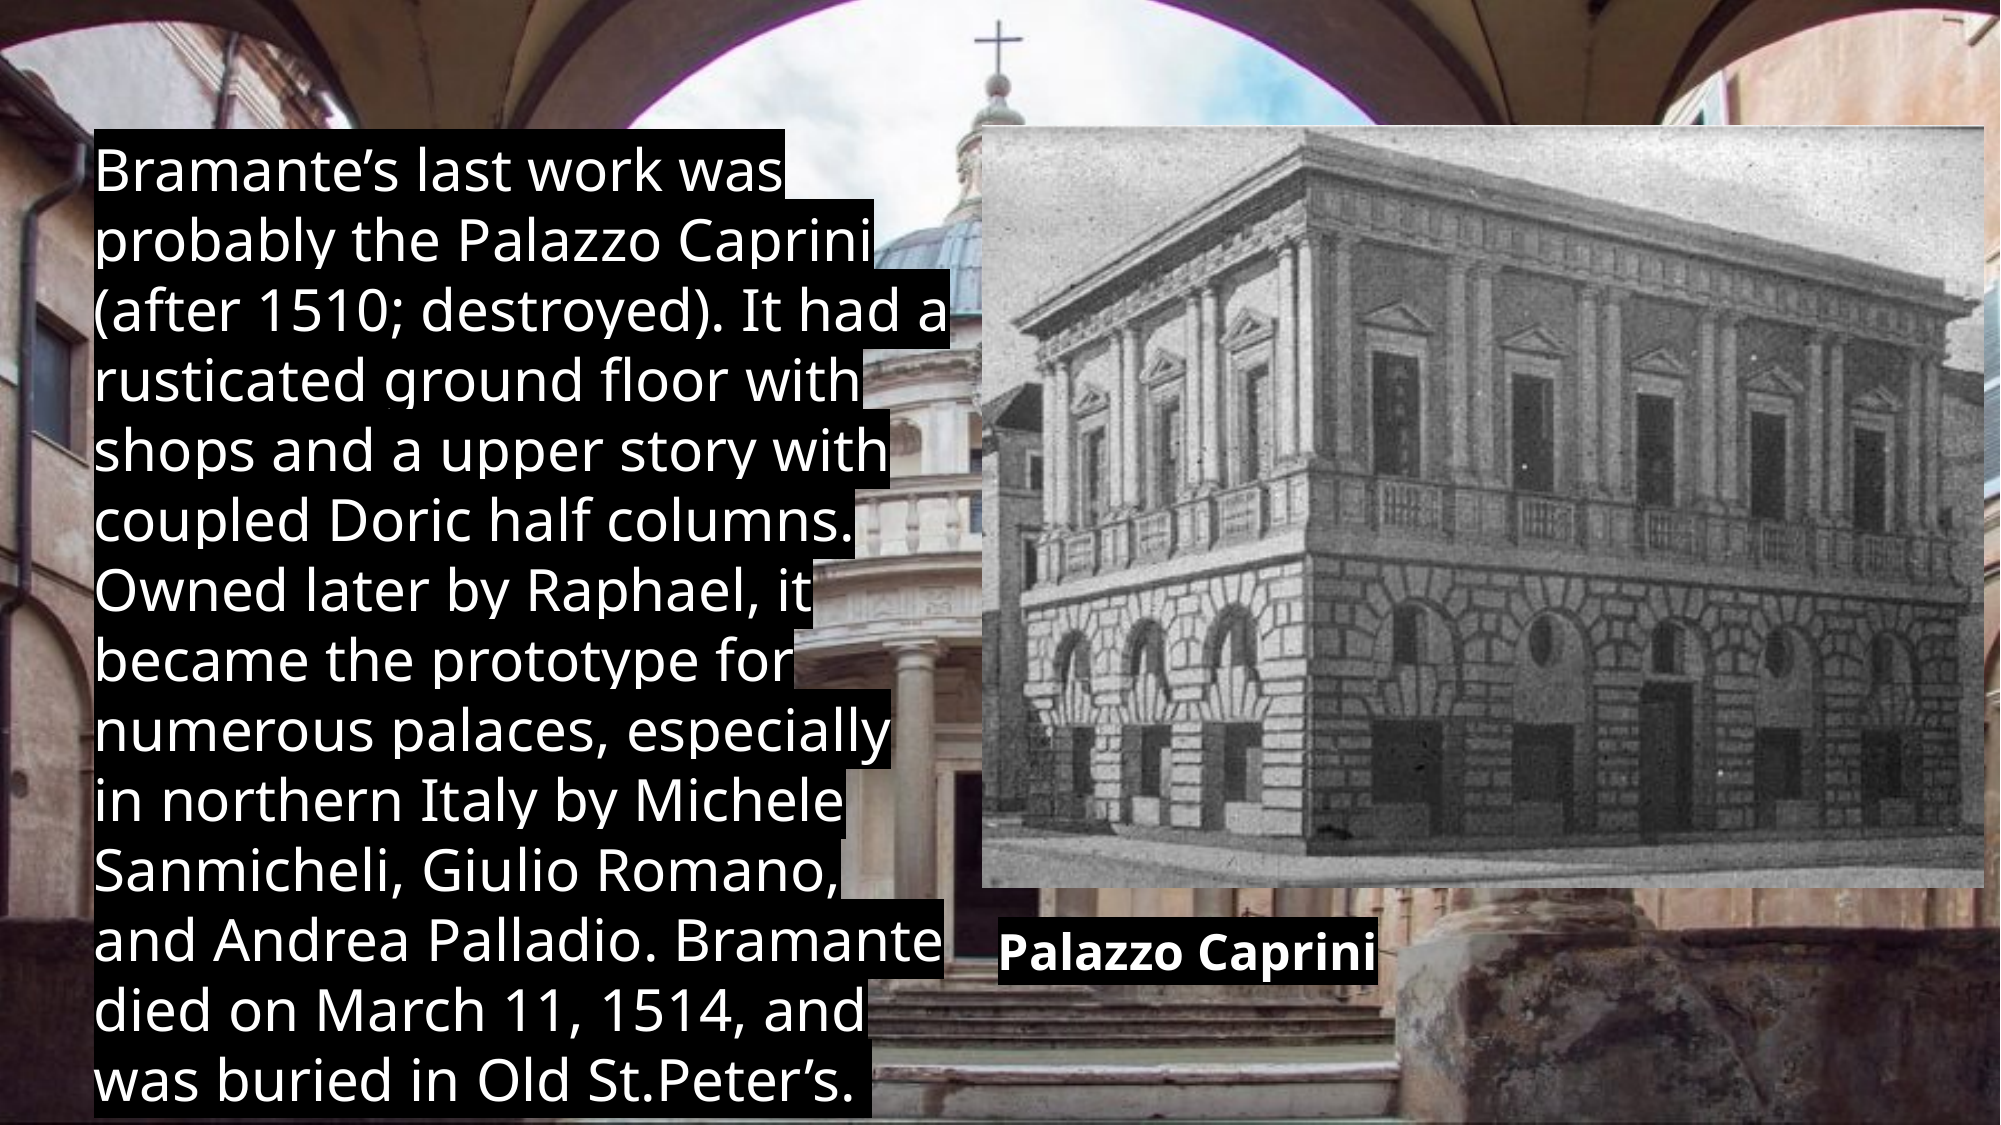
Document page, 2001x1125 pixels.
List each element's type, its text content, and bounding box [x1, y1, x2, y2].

text_box Palazzo Caprini [982, 912, 1910, 989]
text_box Bramante’s last work was probably the Palazzo Caprini (after 1510; destroyed). It had a rusticated ground floor with shops and a upper story with coupled Doric half columns. Owned later by Raphael, it became the prototype for numerous palaces, especially in northern Italy by Michele Sanmicheli, Giulio Romano, and Andrea Palladio. Bramante died on March 11, 1514, and was buried in Old St.Peter’s. [78, 125, 967, 1060]
picture [0, 0, 2000, 1125]
